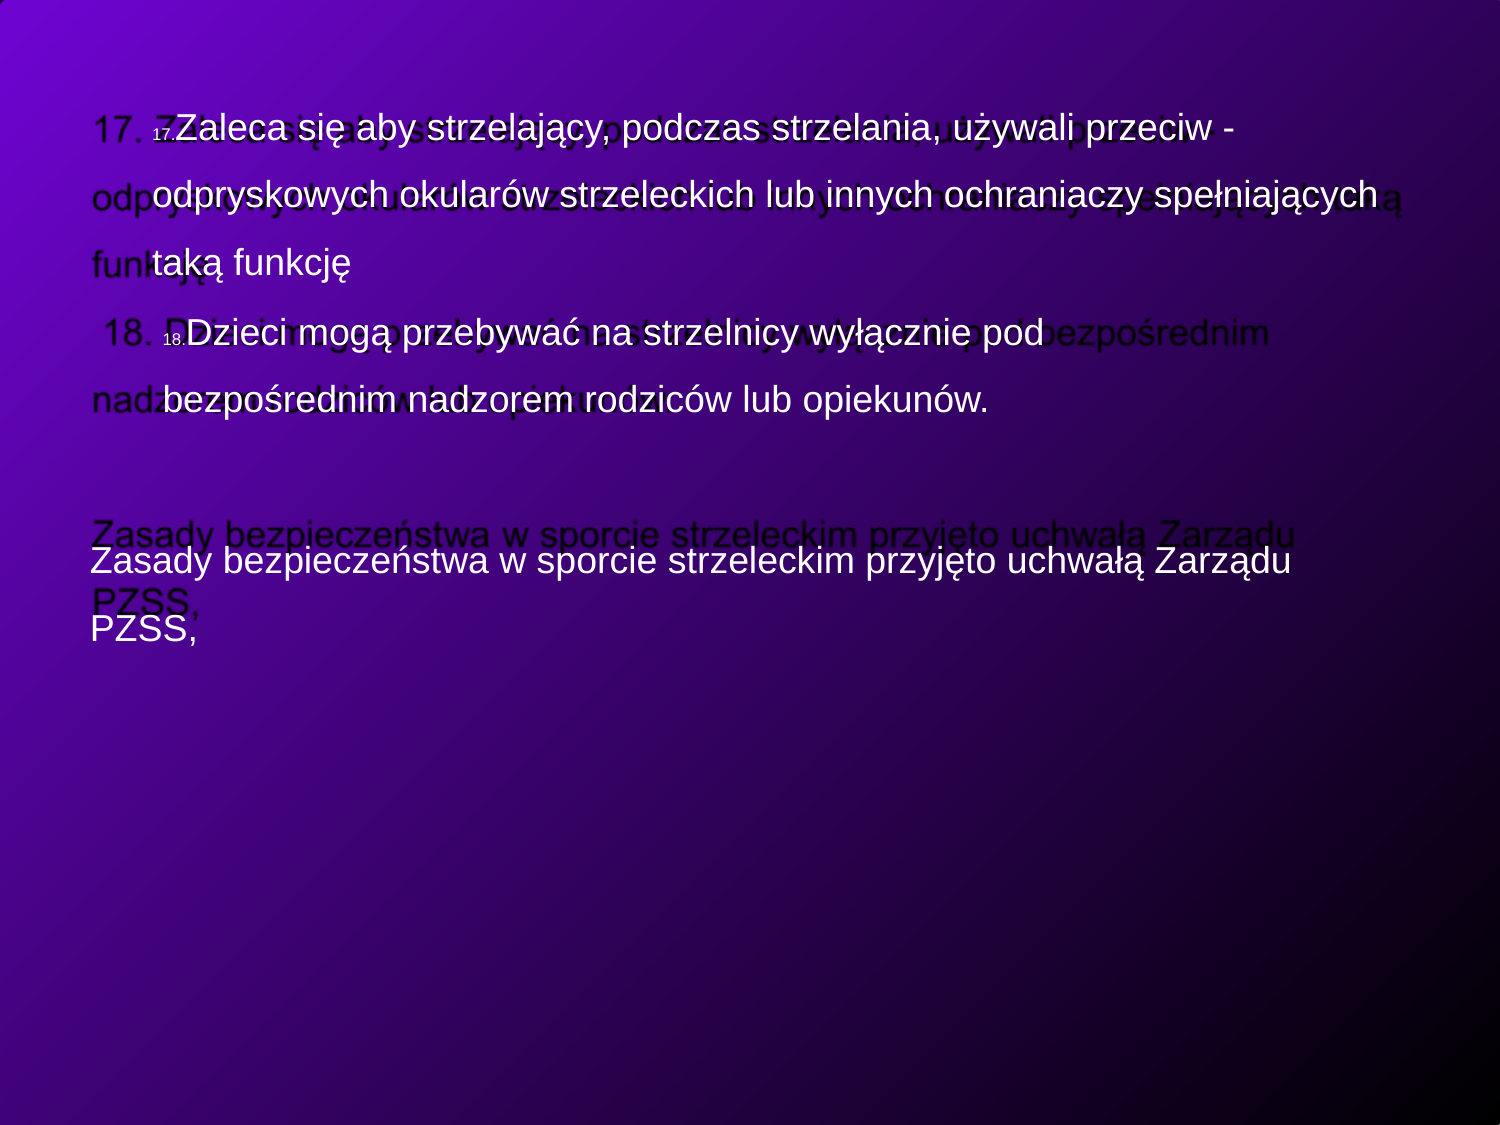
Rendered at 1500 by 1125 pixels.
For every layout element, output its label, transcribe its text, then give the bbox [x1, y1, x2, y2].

picture [0, 0, 1500, 1125]
text_box Zaleca się aby strzelający, podczas strzelania, używali przeciw - odpryskowych okularów strzeleckich lub innych ochraniaczy spełniających taką funkcję Dzieci mogą przebywać na strzelnicy wyłącznie pod bezpośrednim nadzorem rodziców lub opiekunów. Zasady bezpieczeństwa w sporcie strzeleckim przyjęto uchwałą Zarządu PZSS, [87, 78, 1402, 649]
